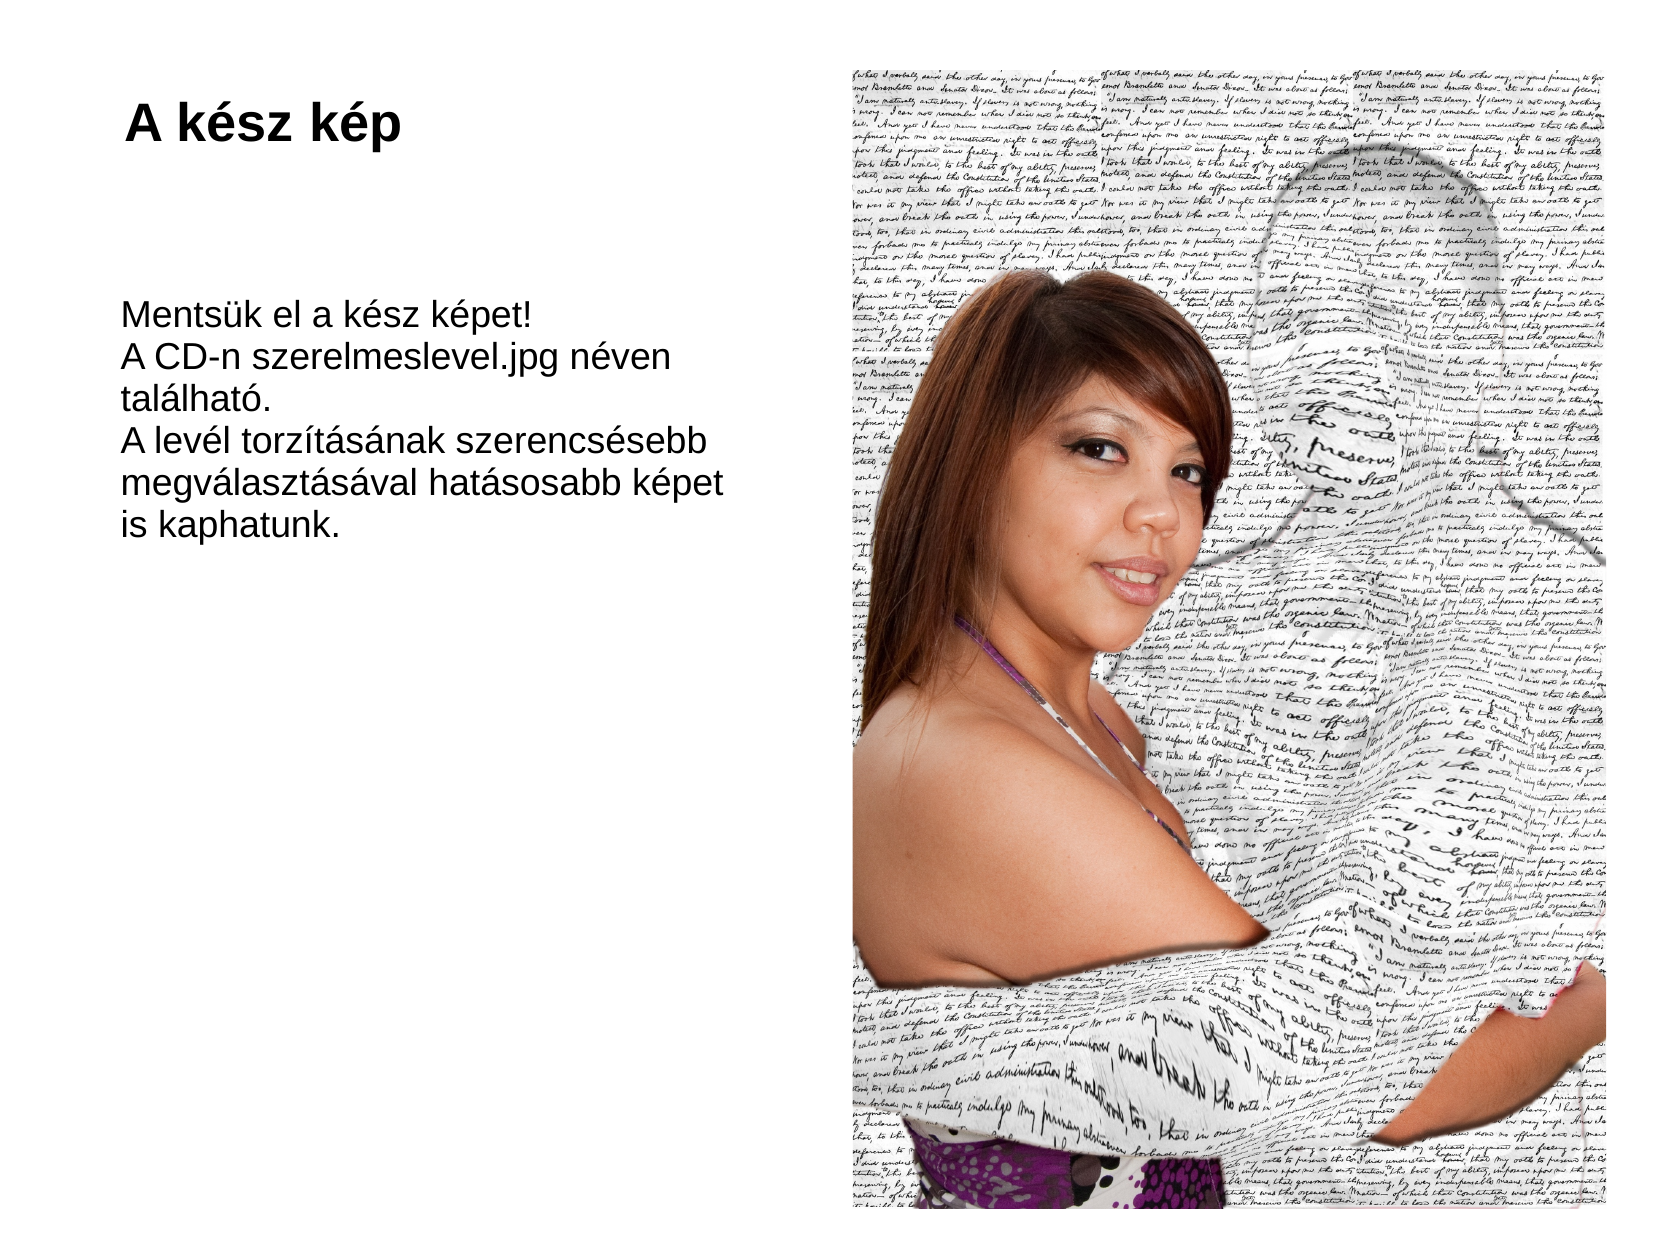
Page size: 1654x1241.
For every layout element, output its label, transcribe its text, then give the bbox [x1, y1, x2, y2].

text_box A kész kép [109, 85, 418, 162]
picture [852, 70, 1607, 1209]
text_box Mentsük el a kész képet! A CD-n szerelmeslevel.jpg néven található. A levél torzításának szerencsésebb megválasztásával hatásosabb képet is kaphatunk. [105, 286, 739, 554]
